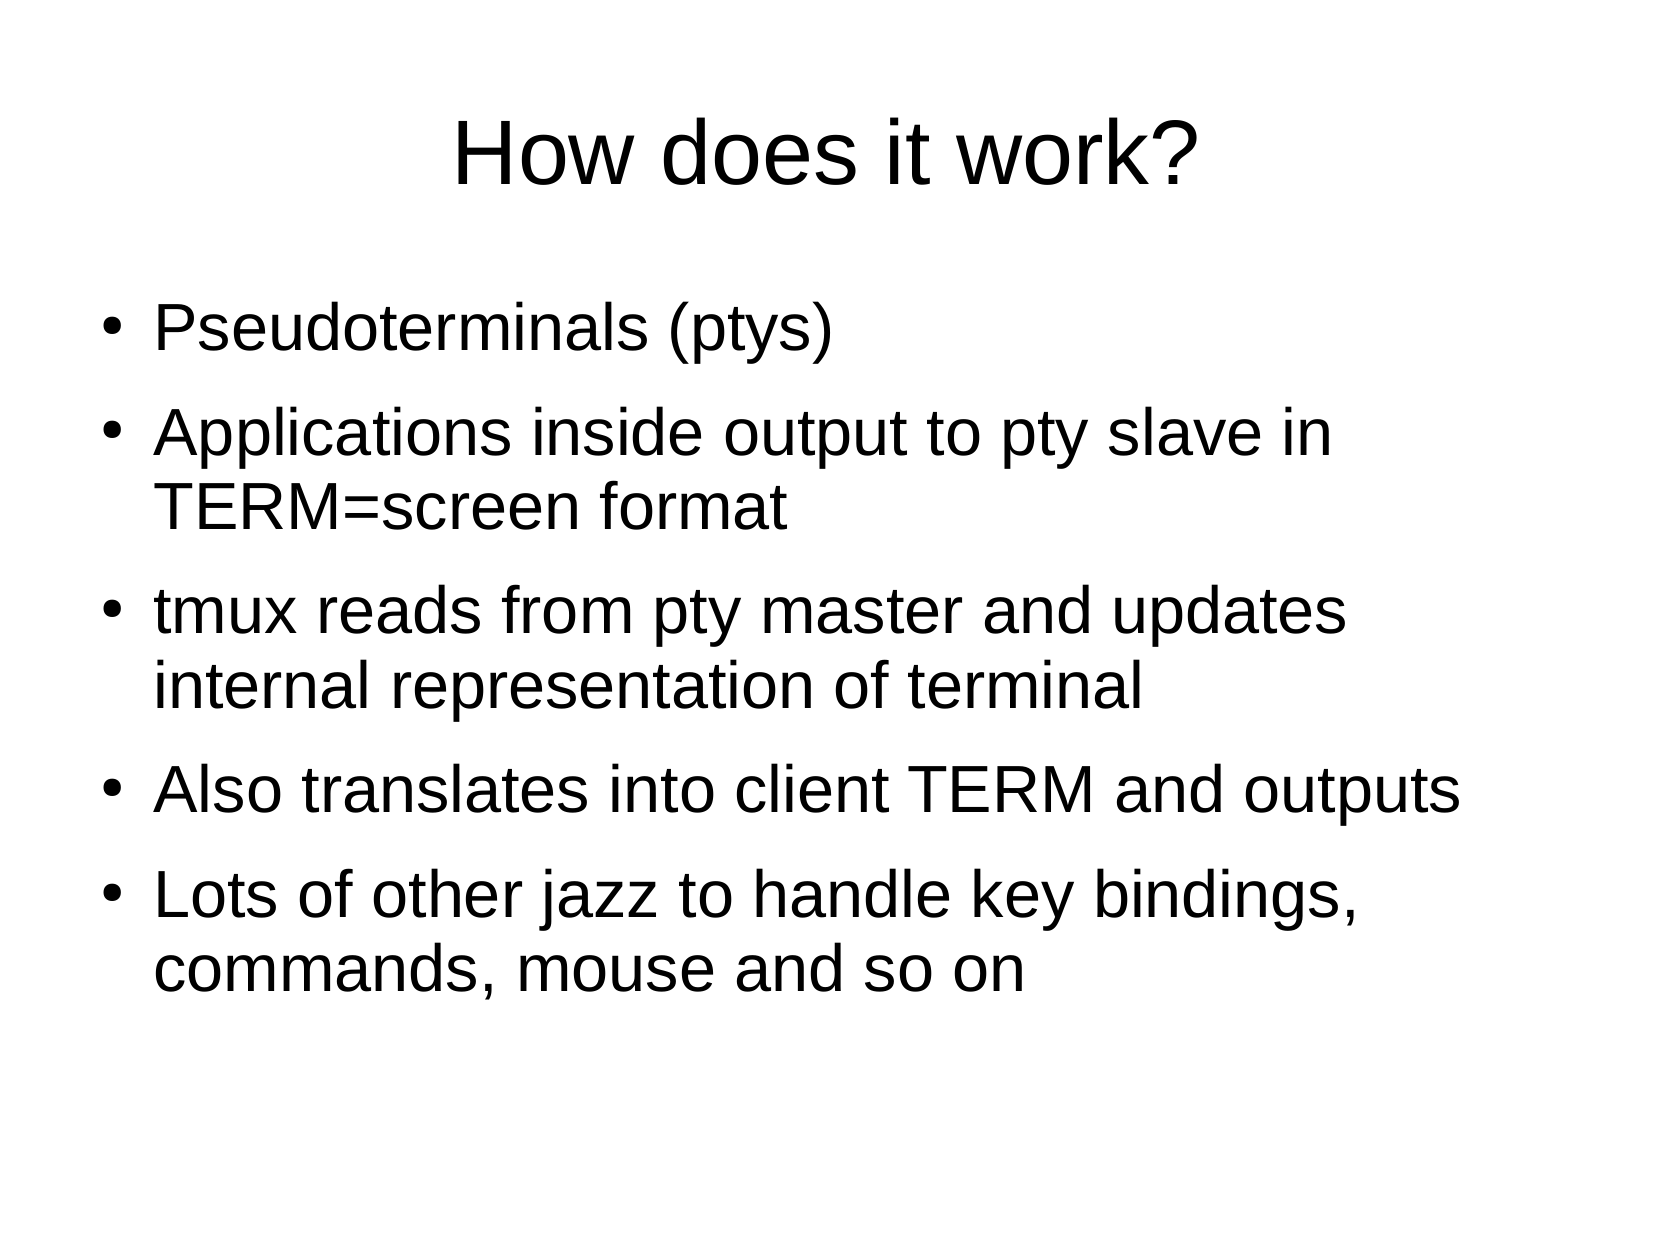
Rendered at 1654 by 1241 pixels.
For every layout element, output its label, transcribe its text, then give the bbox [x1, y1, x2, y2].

list Pseudoterminals (ptys) Applications inside output to pty slave in TERM=screen format tmux reads from pty master and updates internal representation of terminal Also translates into client TERM and outputs Lots of other jazz to handle key bindings, commands, mouse and so on [82, 290, 1571, 1109]
title How does it work? [82, 49, 1571, 257]
